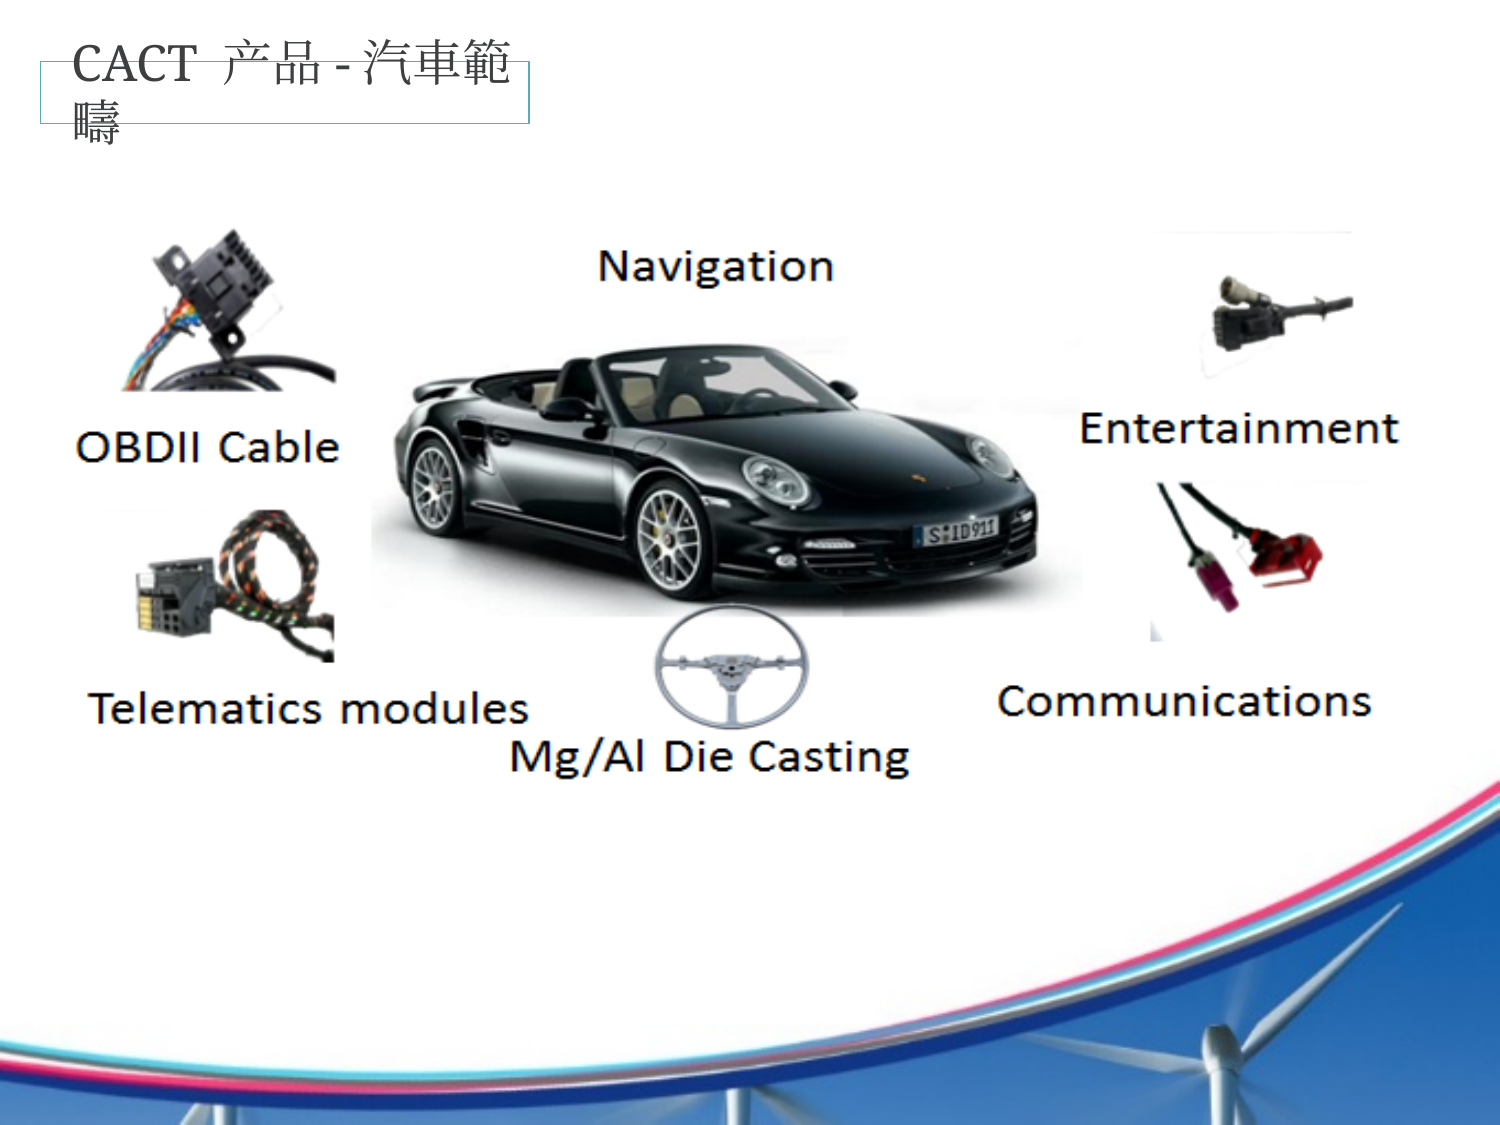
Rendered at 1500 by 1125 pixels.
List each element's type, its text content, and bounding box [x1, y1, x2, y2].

picture [0, 0, 1500, 1125]
text_box CACT 产品-汽車範疇 [46, 24, 538, 160]
